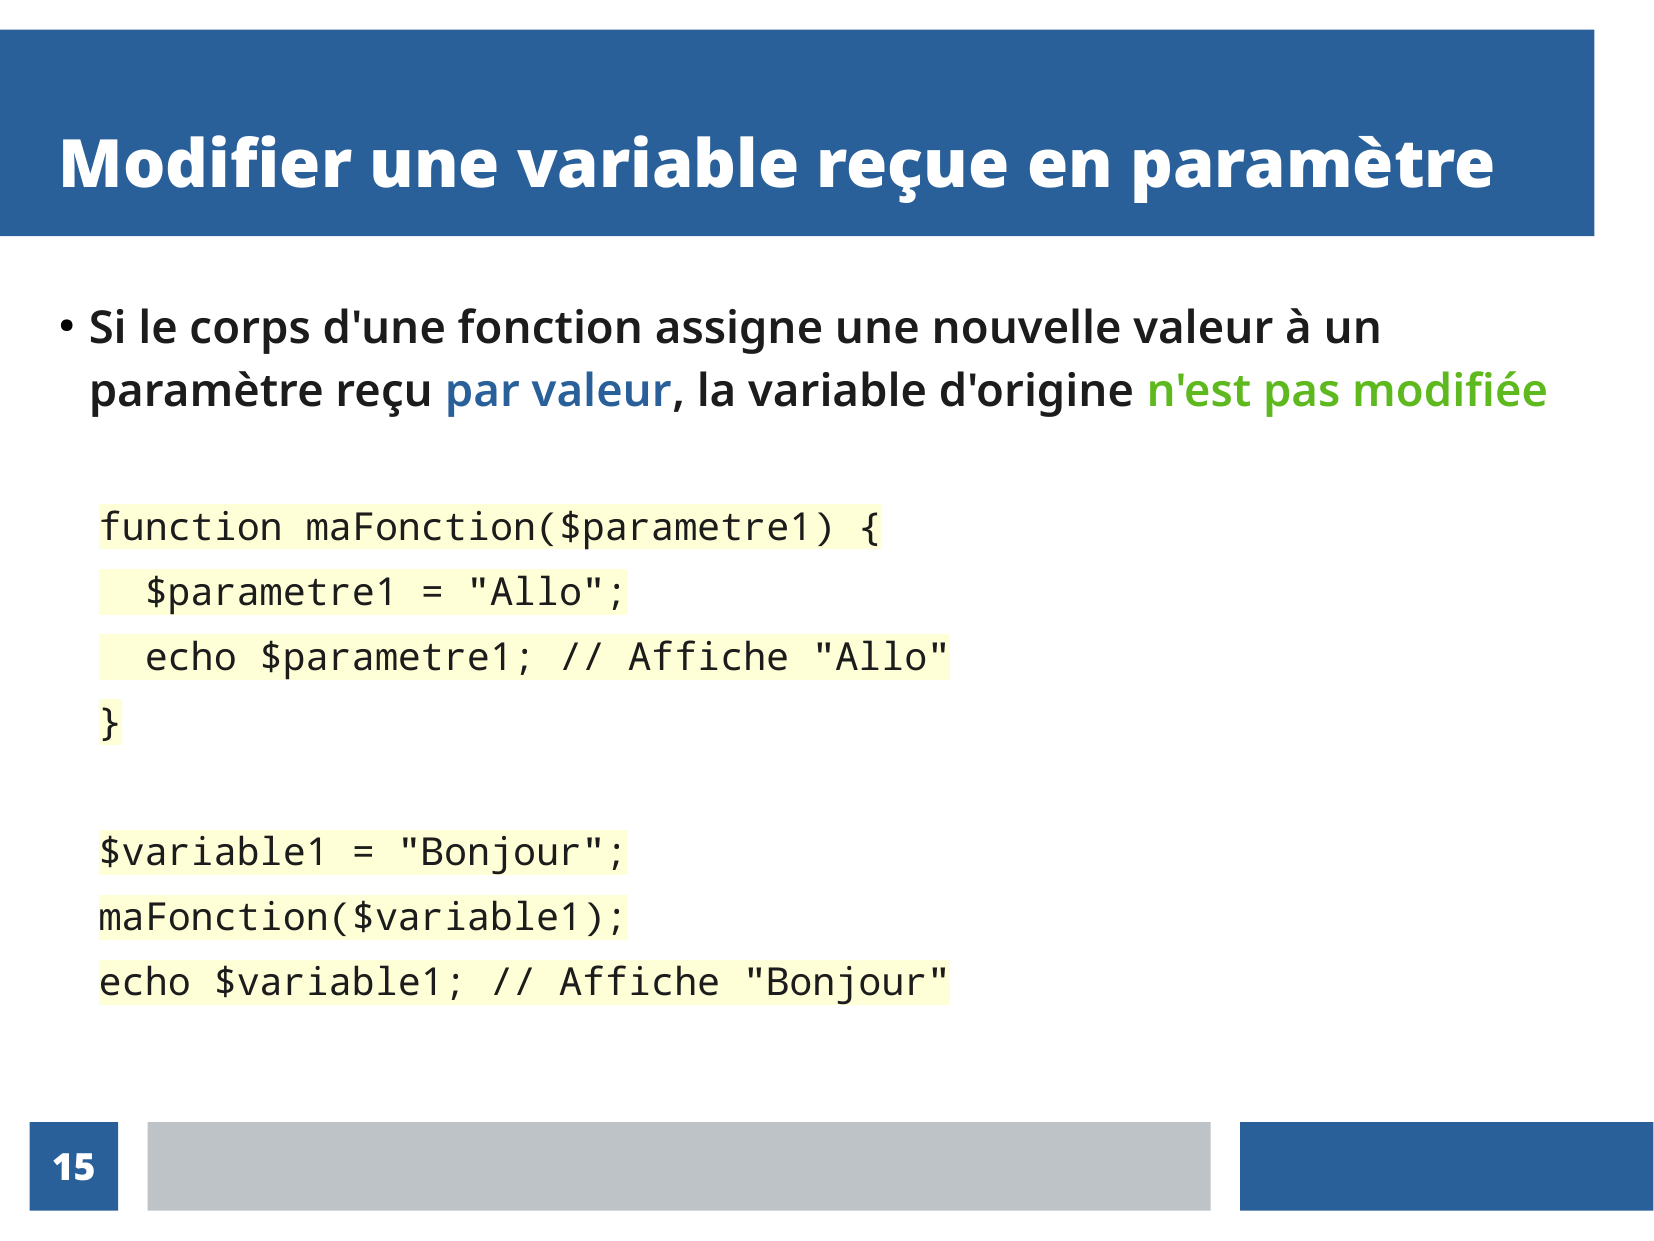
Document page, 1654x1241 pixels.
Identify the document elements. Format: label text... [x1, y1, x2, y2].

list Si le corps d'une fonction assigne une nouvelle valeur à un paramètre reçu par valeur, la variable d'origine n'est pas modifiée function maFonction($parametre1) { $parametre1 = "Allo"; echo $parametre1; // Affiche "Allo" } $variable1 = "Bonjour"; maFonction($variable1); echo $variable1; // Affiche "Bonjour" [59, 295, 1565, 1063]
title Modifier une variable reçue en paramètre [59, 59, 1595, 207]
